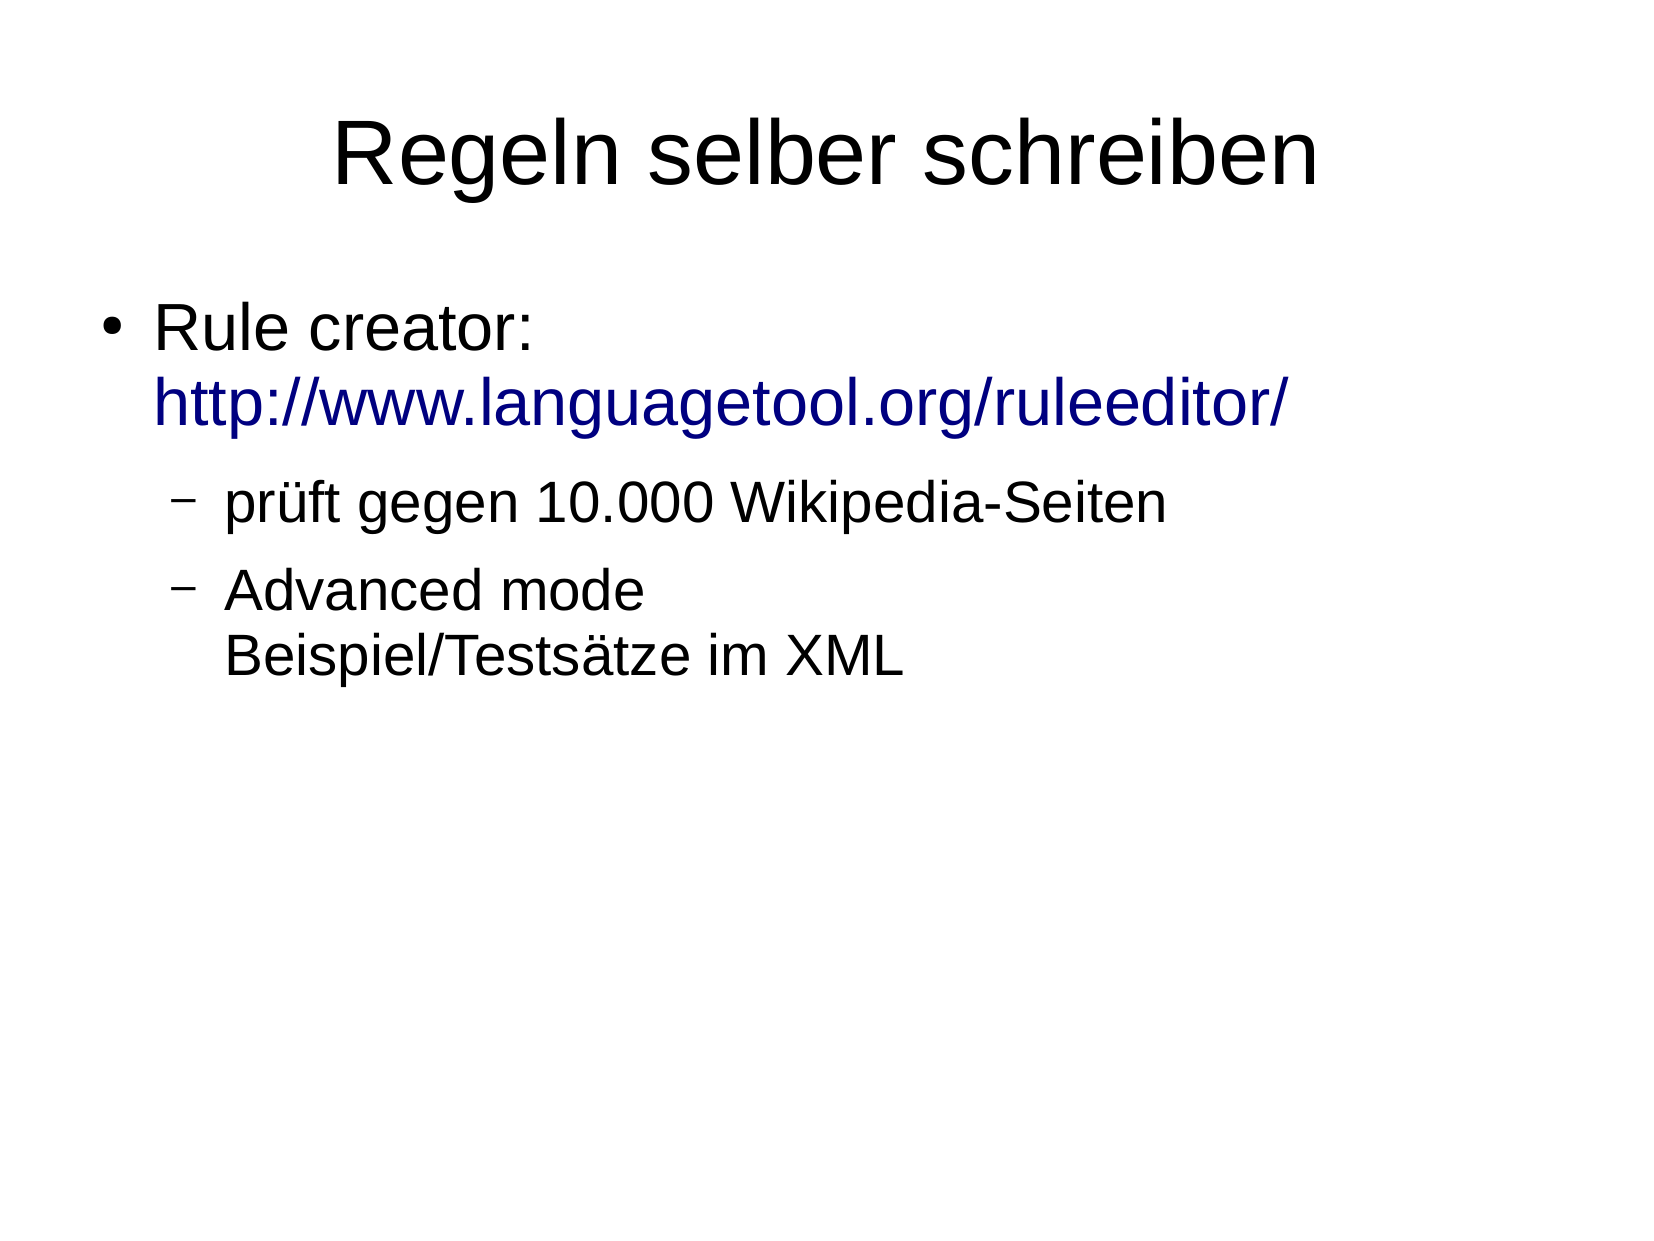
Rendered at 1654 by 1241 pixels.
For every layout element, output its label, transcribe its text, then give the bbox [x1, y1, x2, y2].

title Regeln selber schreiben [82, 49, 1571, 257]
list Rule creator: http://www.languagetool.org/ruleeditor/ prüft gegen 10.000 Wikipedia-Seiten Advanced mode Beispiel/Testsätze im XML [82, 290, 1538, 1010]
